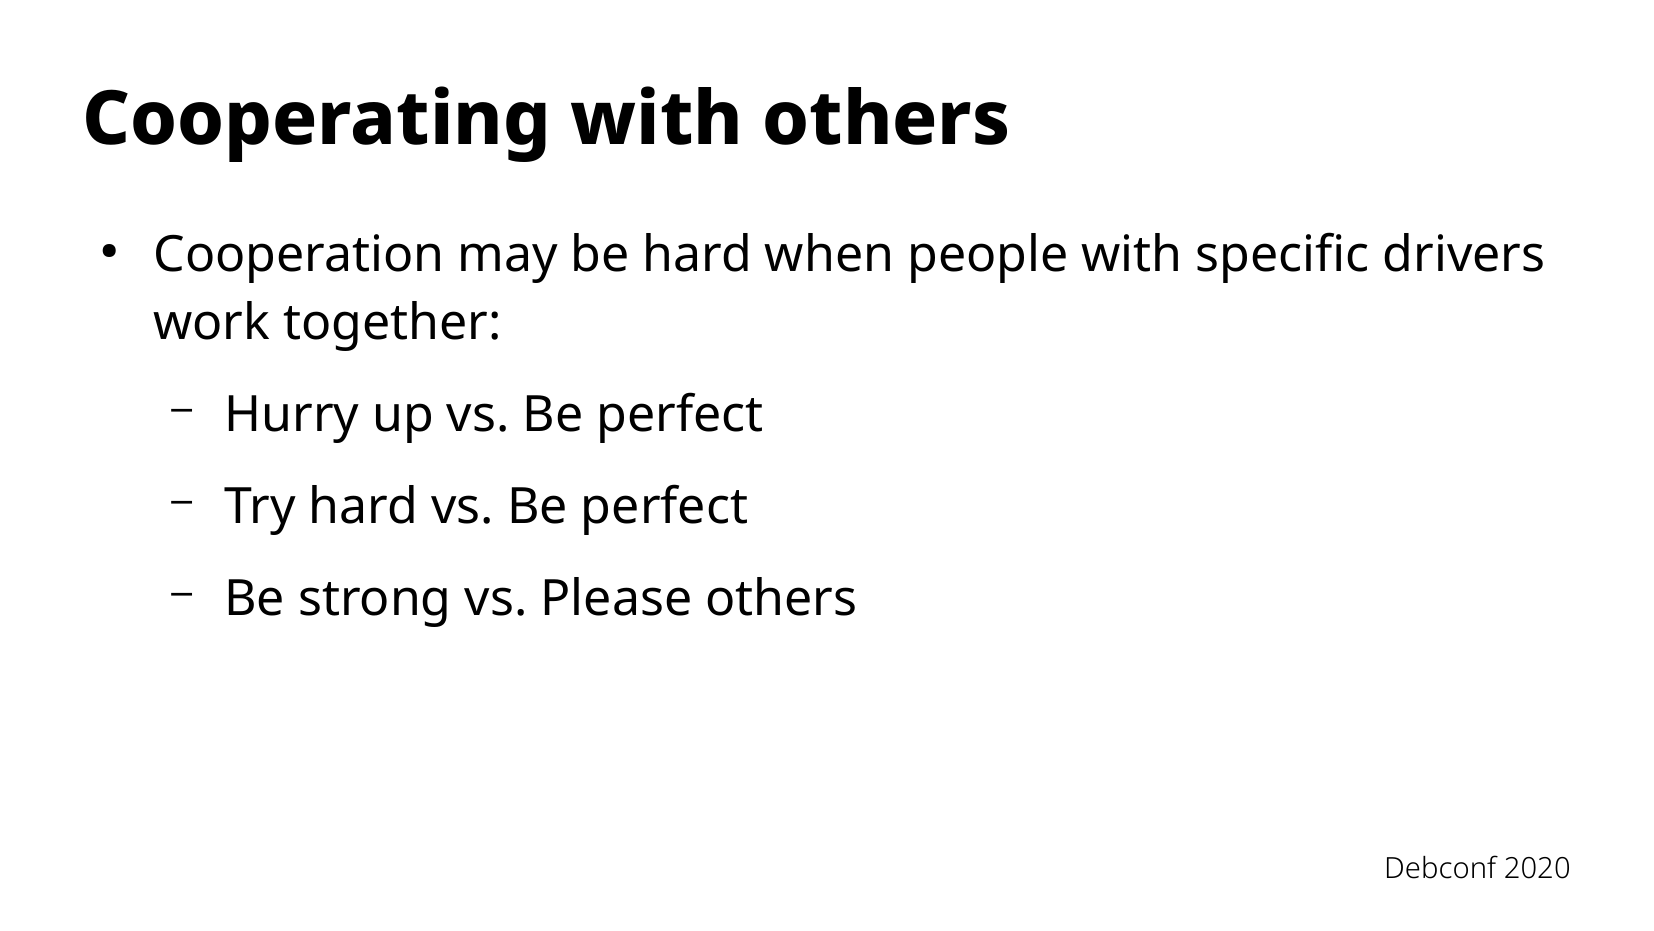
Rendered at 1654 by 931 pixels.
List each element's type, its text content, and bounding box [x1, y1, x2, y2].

list Cooperation may be hard when people with specific drivers work together: Hurry up vs. Be perfect Try hard vs. Be perfect Be strong vs. Please others [82, 217, 1571, 758]
title Cooperating with others [82, 37, 1571, 193]
